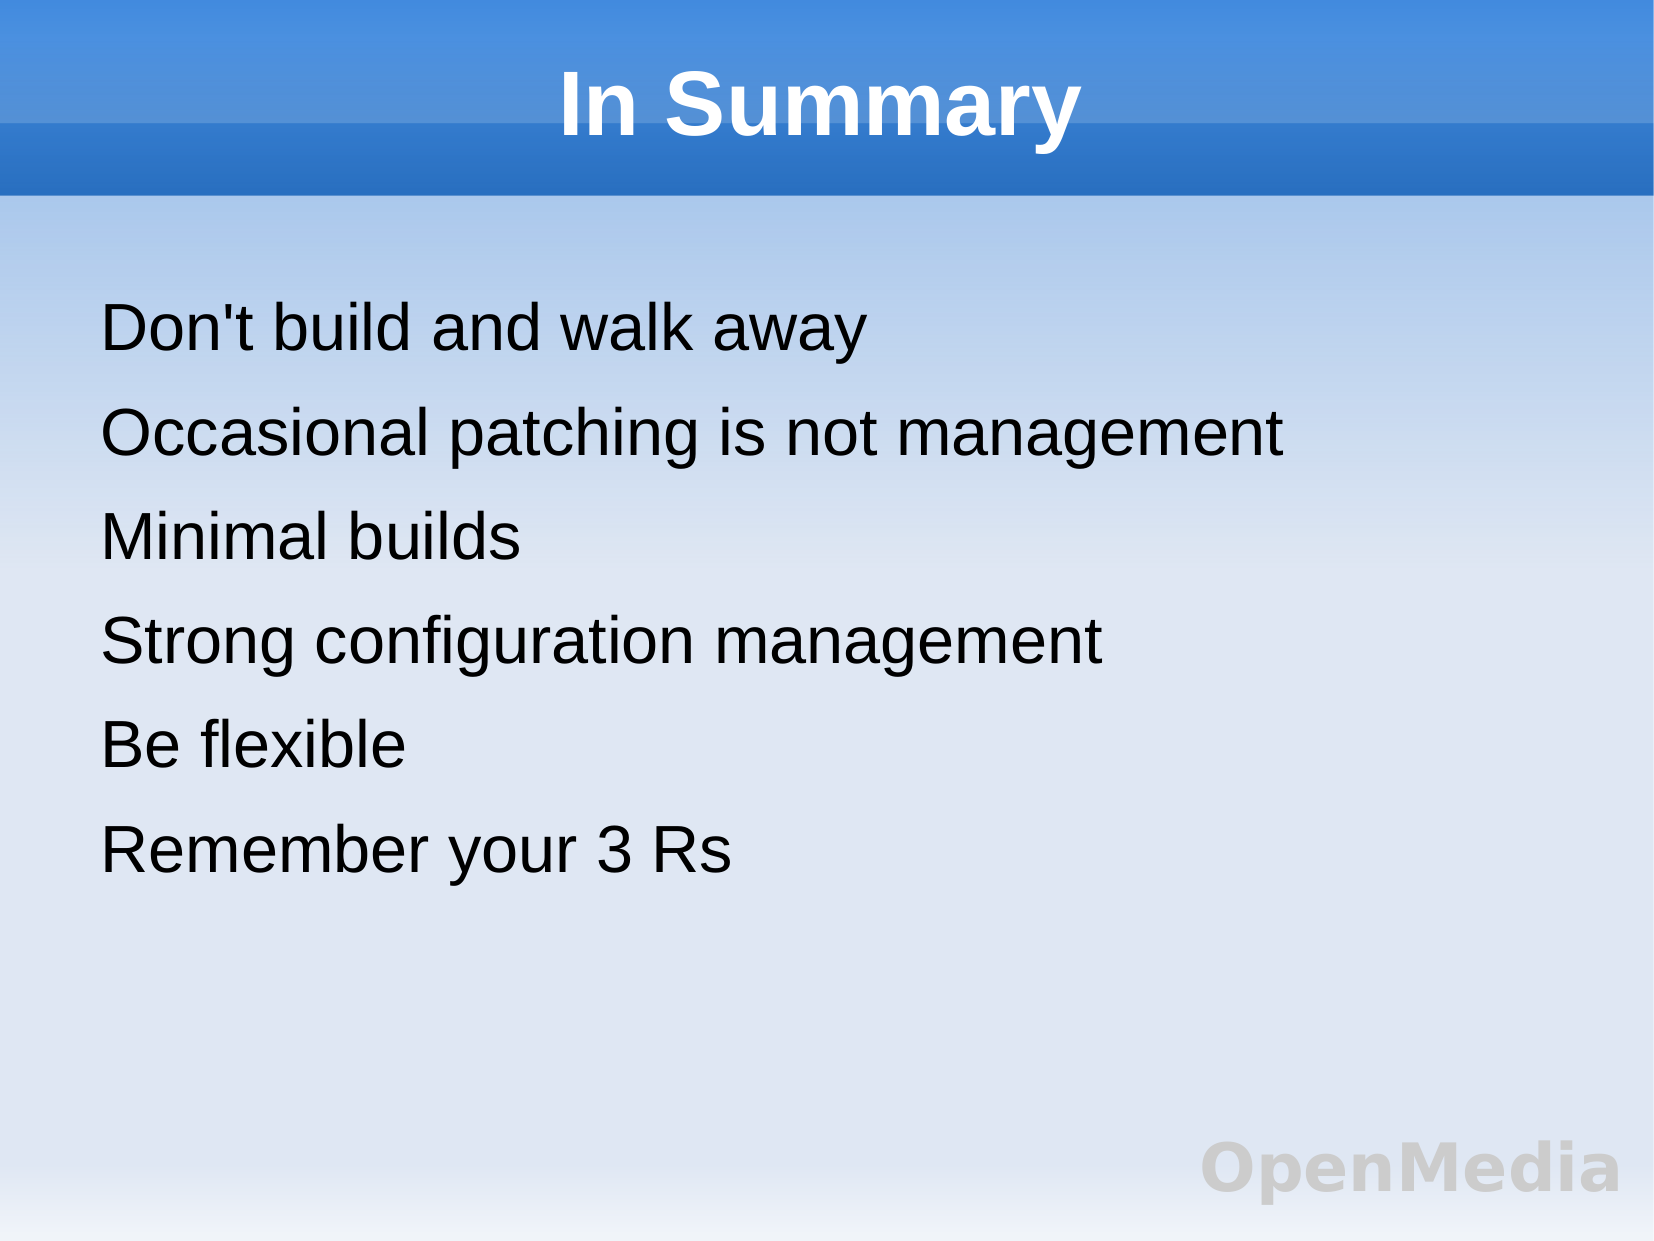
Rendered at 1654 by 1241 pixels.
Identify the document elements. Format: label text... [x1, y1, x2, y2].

title In Summary [76, 7, 1565, 200]
picture [0, 0, 1654, 1241]
list Don't build and walk away Occasional patching is not management Minimal builds Strong configuration management Be flexible Remember your 3 Rs [82, 290, 1571, 1094]
